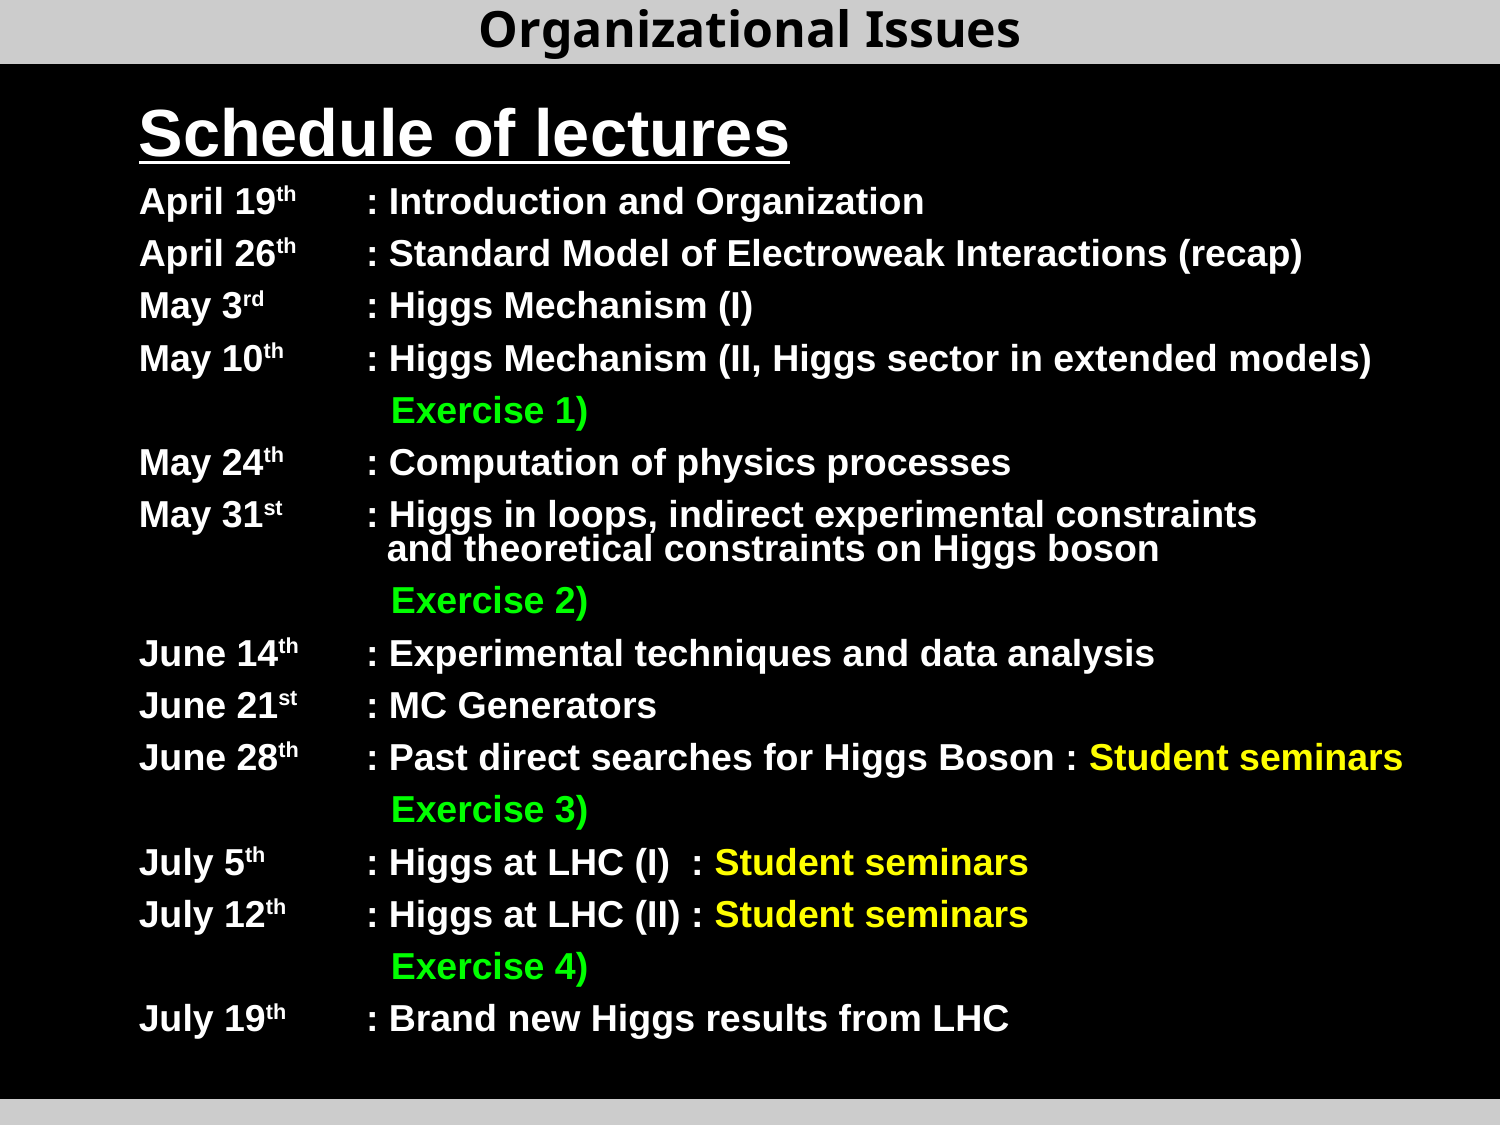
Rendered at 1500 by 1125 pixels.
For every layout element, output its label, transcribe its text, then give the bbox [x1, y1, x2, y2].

list Schedule of lectures April 19th : Introduction and Organization April 26th : Standard Model of Electroweak Interactions (recap) May 3rd : Higgs Mechanism (I) May 10th : Higgs Mechanism (II, Higgs sector in extended models) Exercise 1) May 24th : Computation of physics processes May 31st : Higgs in loops, indirect experimental constraints and theoretical constraints on Higgs boson Exercise 2) June 14th : Experimental techniques and data analysis June 21st : MC Generators June 28th : Past direct searches for Higgs Boson : Student seminars Exercise 3) July 5th : Higgs at LHC (I) : Student seminars July 12th : Higgs at LHC (II) : Student seminars Exercise 4) July 19th : Brand new Higgs results from LHC [124, 101, 1500, 1125]
title Organizational Issues [75, 0, 1425, 66]
